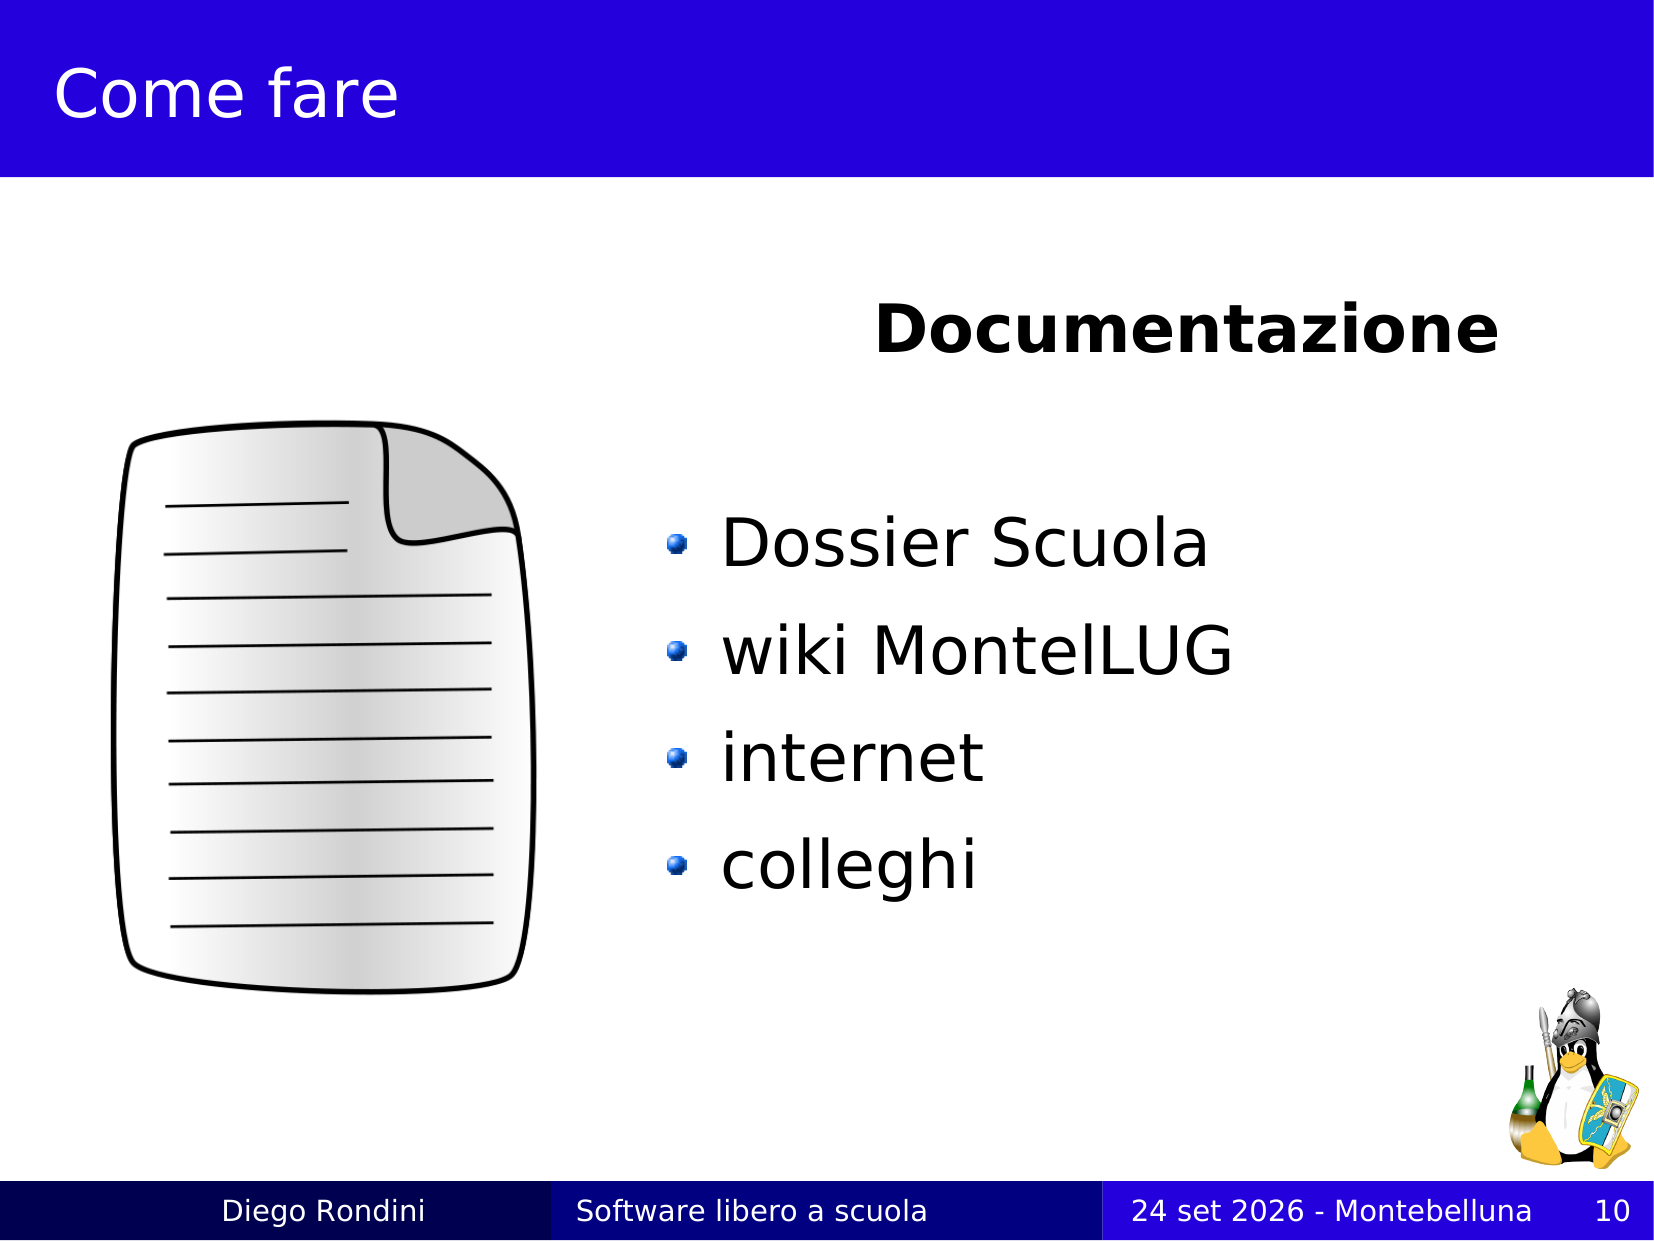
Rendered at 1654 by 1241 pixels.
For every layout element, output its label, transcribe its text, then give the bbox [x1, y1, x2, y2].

picture [1509, 988, 1639, 1169]
list Documentazione Dossier Scuola wiki MontelLUG internet colleghi [649, 290, 1654, 916]
picture [84, 400, 557, 1018]
title Come fare [29, 0, 1518, 198]
